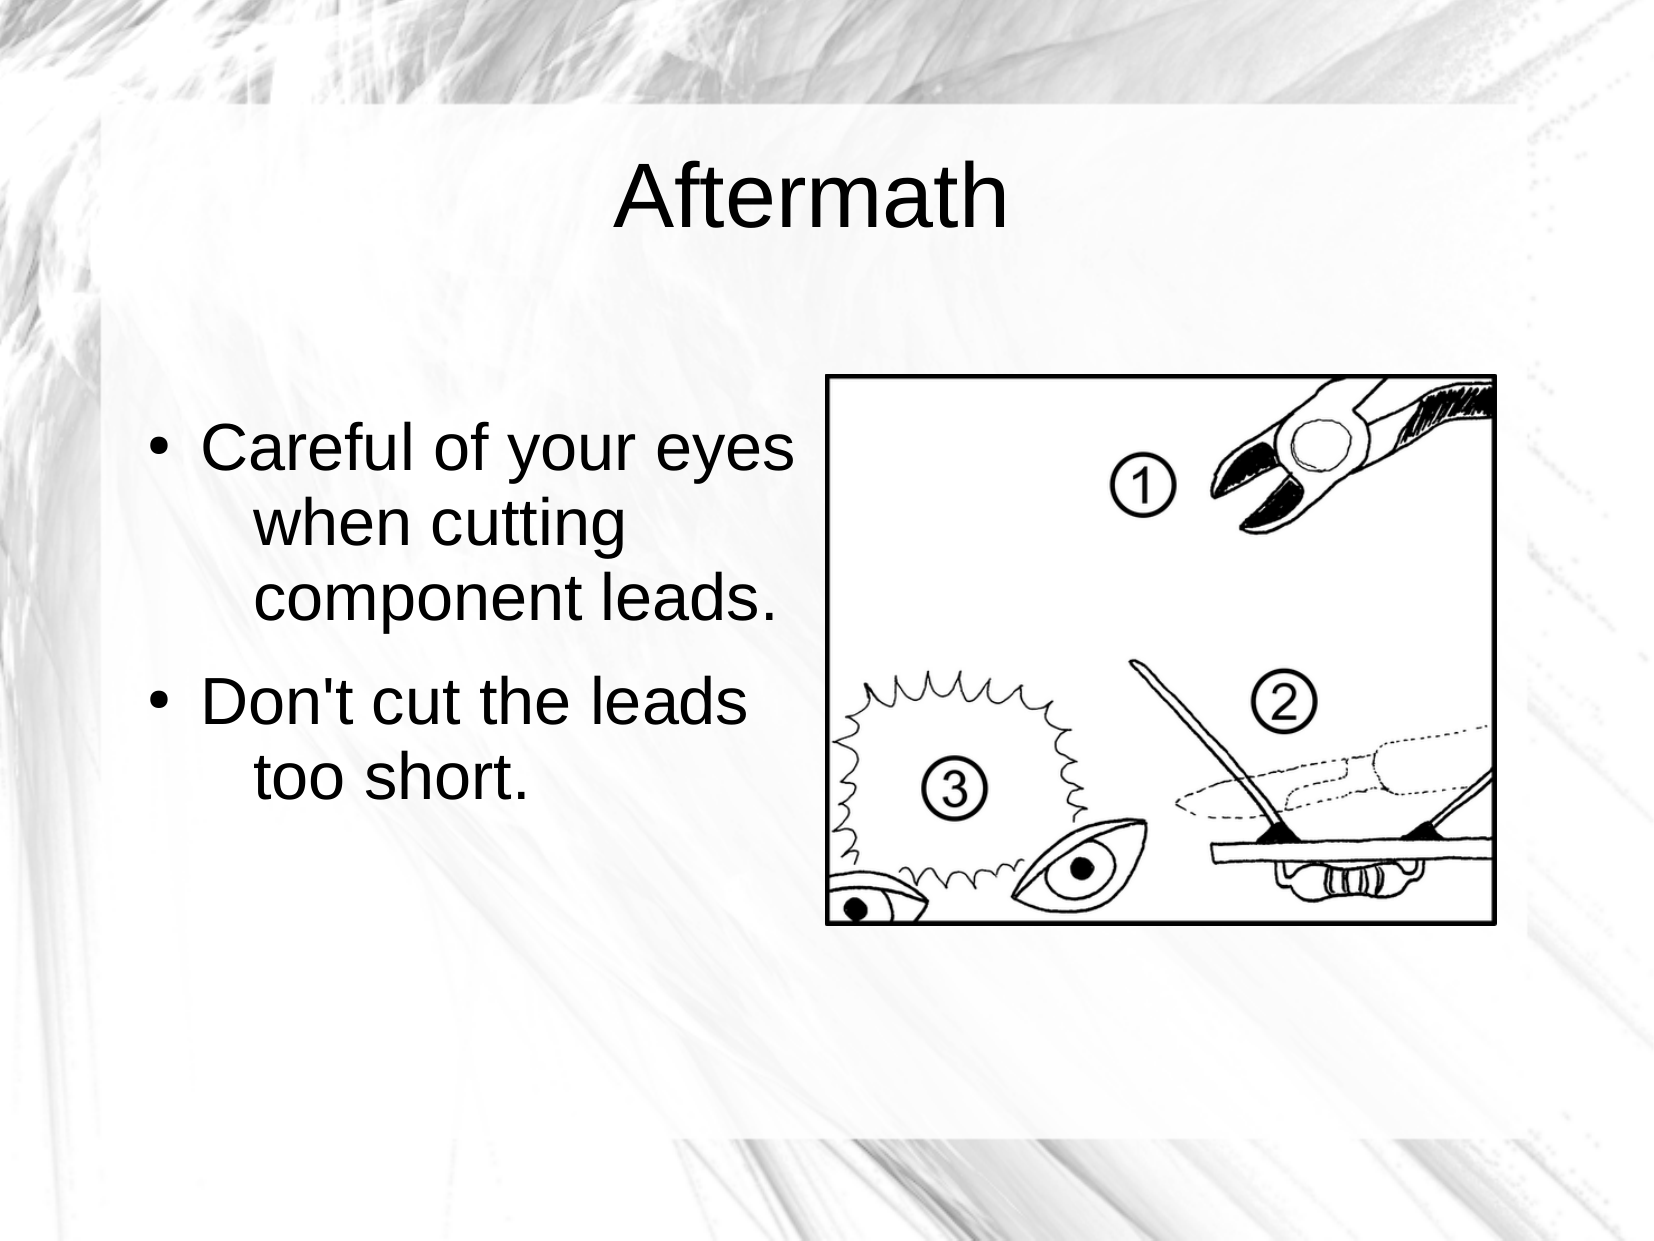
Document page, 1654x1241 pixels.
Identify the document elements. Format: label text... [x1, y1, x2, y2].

title Aftermath [118, 119, 1506, 273]
picture [0, 0, 1654, 1241]
list Careful of your eyes when cutting component leads. Don't cut the leads too short. [111, 410, 821, 1021]
